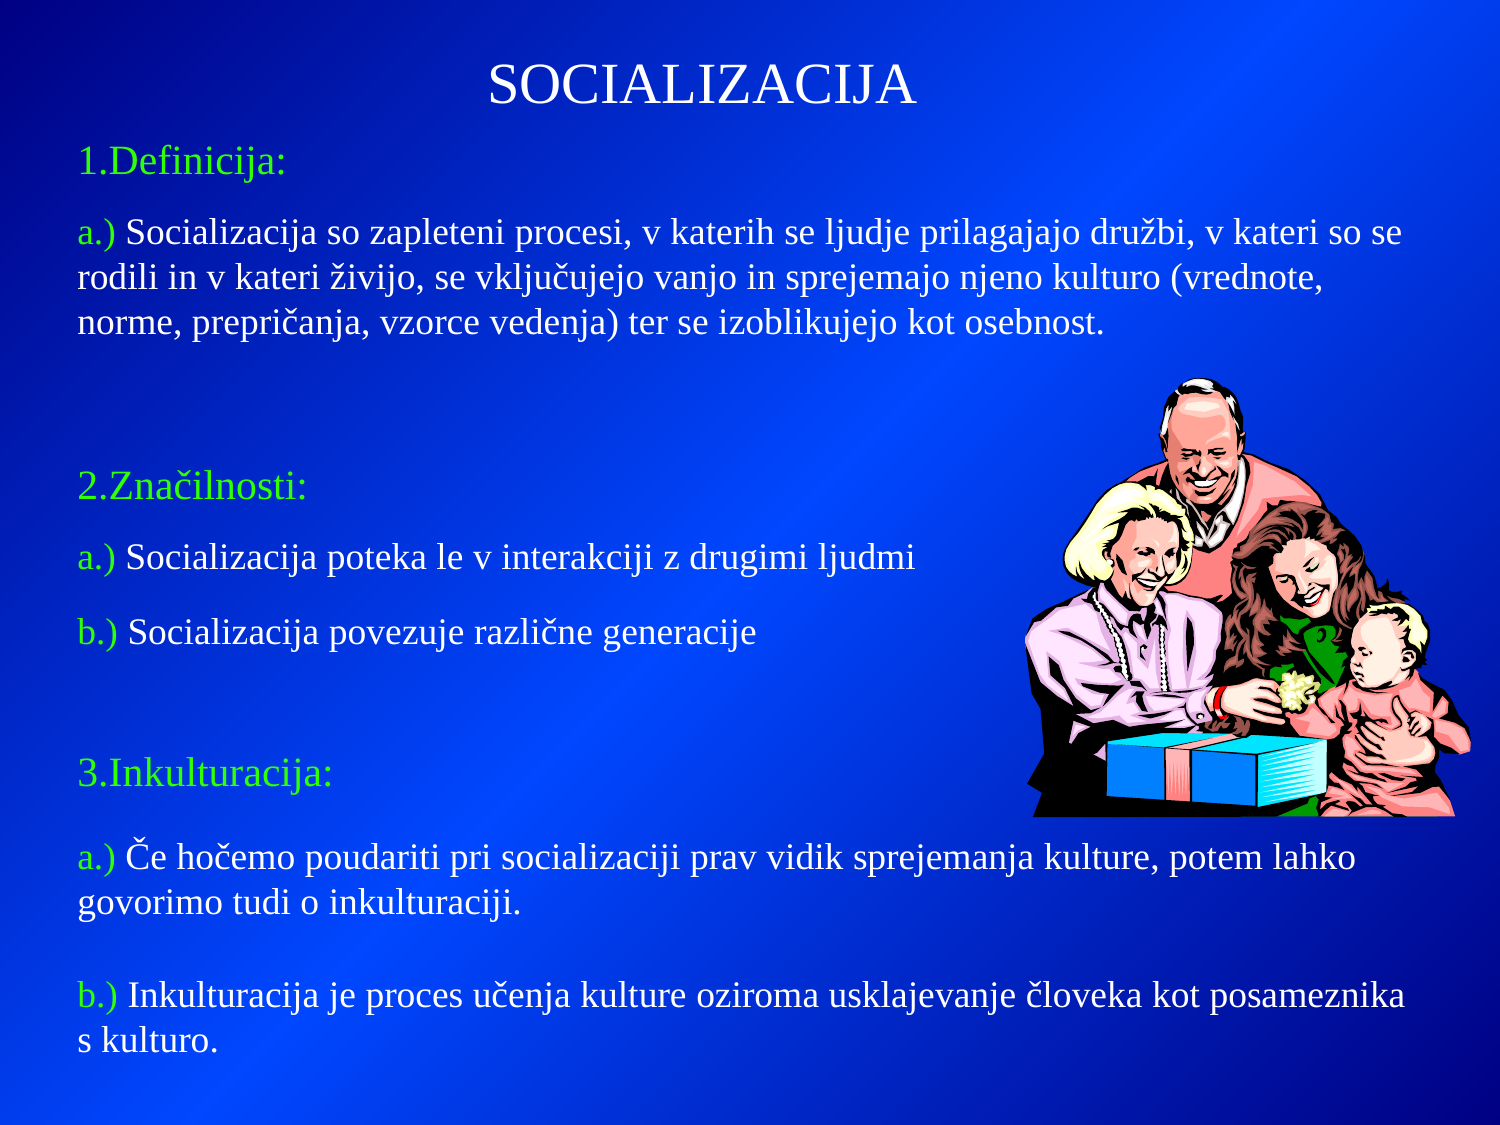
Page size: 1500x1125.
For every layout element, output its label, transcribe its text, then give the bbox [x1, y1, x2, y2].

text_box 1.Definicija: [62, 125, 1438, 190]
picture [1025, 375, 1475, 822]
text_box a.) Če hočemo poudariti pri socializaciji prav vidik sprejemanja kulture, potem lahko govorimo tudi o inkulturaciji. [62, 824, 1438, 930]
text_box b.) Socializacija povezuje različne generacije [62, 599, 1025, 660]
text_box a.) Socializacija so zapleteni procesi, v katerih se ljudje prilagajajo družbi, v kateri so se rodili in v kateri živijo, se vključujejo vanjo in sprejemajo njeno kulturo (vrednote, norme, prepričanja, vzorce vedenja) ter se izoblikujejo kot osebnost. [62, 199, 1438, 350]
text_box 2.Značilnosti: [62, 450, 1025, 515]
text_box a.) Socializacija poteka le v interakciji z drugimi ljudmi [62, 524, 1025, 585]
text_box 3.Inkulturacija: [62, 737, 1025, 803]
text_box SOCIALIZACIJA [37, 37, 1450, 123]
text_box b.) Inkulturacija je proces učenja kulture oziroma usklajevanje človeka kot posameznika s kulturo. [62, 962, 1438, 1068]
